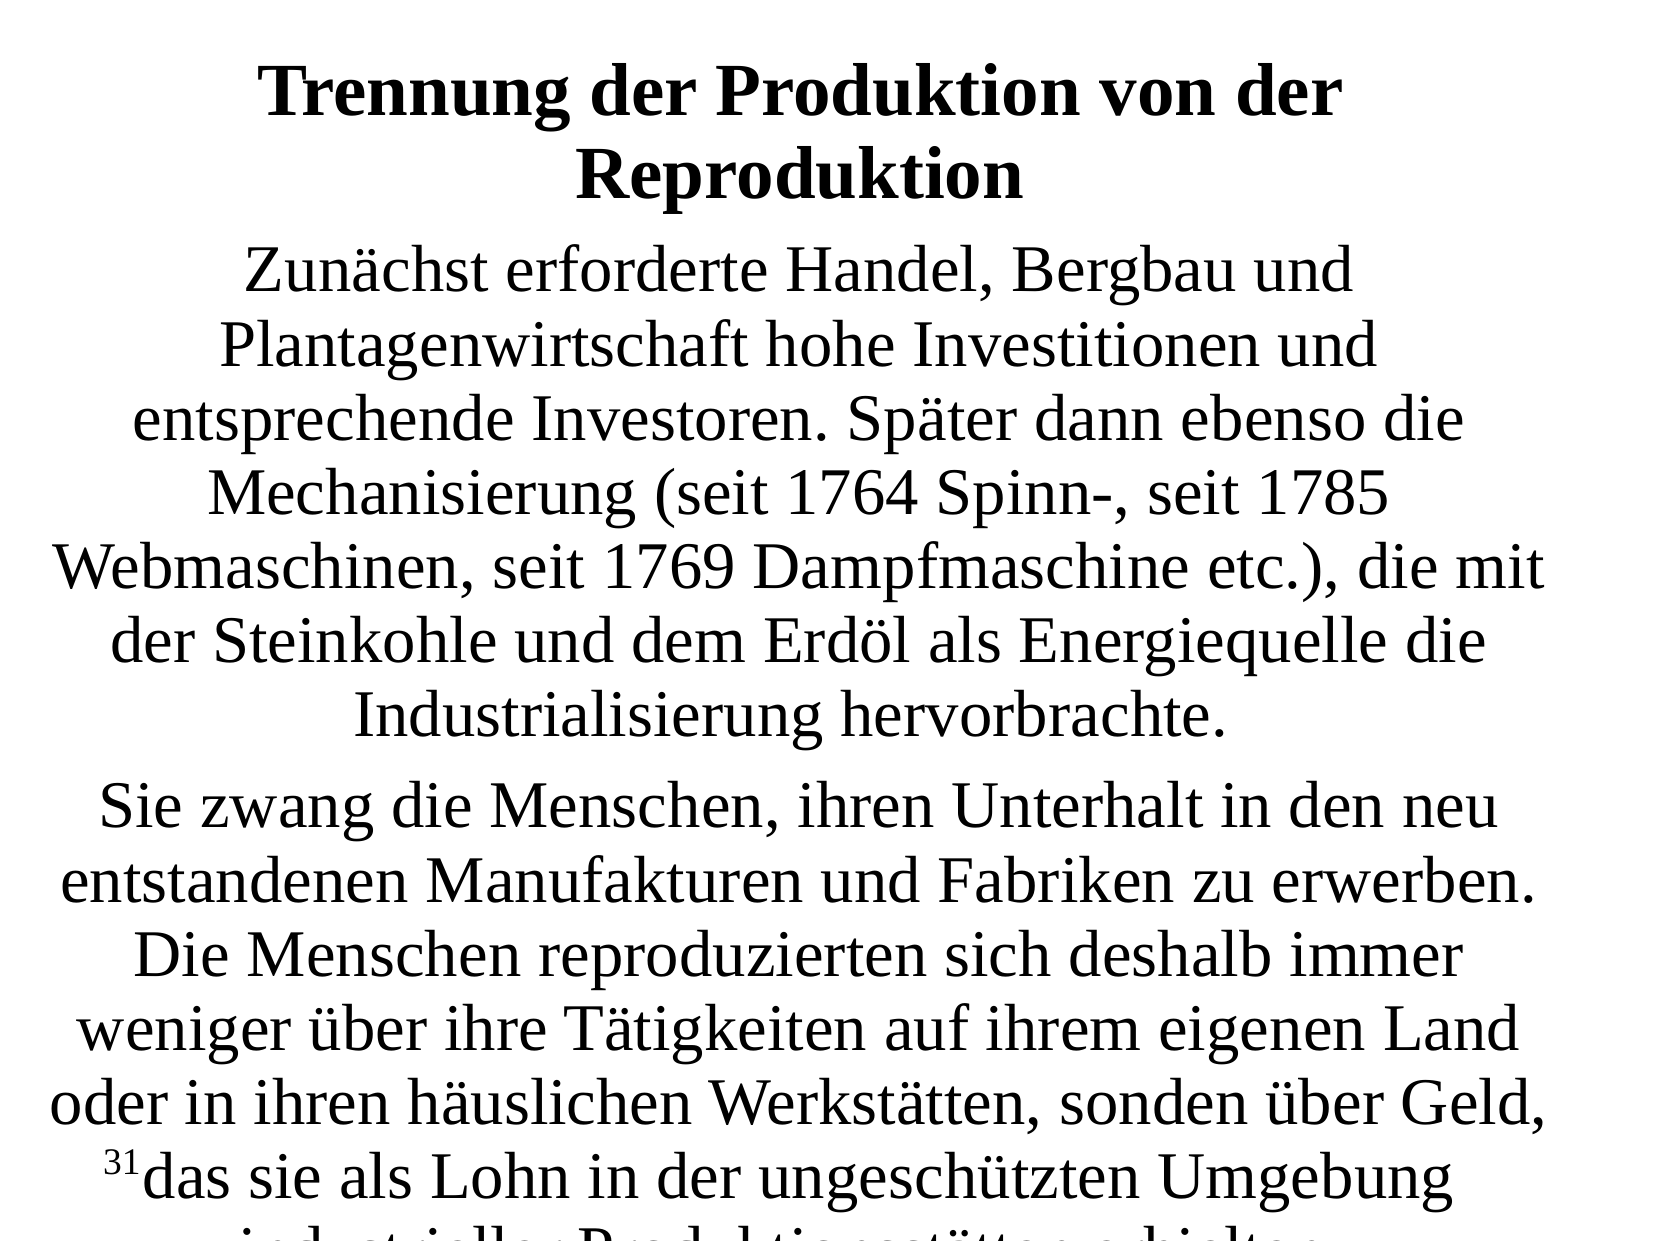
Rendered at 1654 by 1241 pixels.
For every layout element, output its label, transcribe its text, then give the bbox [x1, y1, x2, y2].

text_box Trennung der Produktion von der Reproduktion Zunächst erforderte Handel, Bergbau und Plantagenwirtschaft hohe Investitionen und entsprechende Investoren. Später dann ebenso die Mechanisierung (seit 1764 Spinn-, seit 1785 Webmaschinen, seit 1769 Dampfmaschine etc.), die mit der Steinkohle und dem Erdöl als Energiequelle die Industrialisierung hervorbrachte. Sie zwang die Menschen, ihren Unterhalt in den neu entstandenen Manufakturen und Fabriken zu erwerben. Die Menschen reproduzierten sich deshalb immer weniger über ihre Tätigkeiten auf ihrem eigenen Land oder in ihren häuslichen Werkstätten, sonden über Geld, das sie als Lohn in der ungeschützten Umgebung industrieller Produktionsstätten erhielten. [34, 41, 1617, 1212]
text_box <Foliennummer> [88, 1133, 401, 1191]
